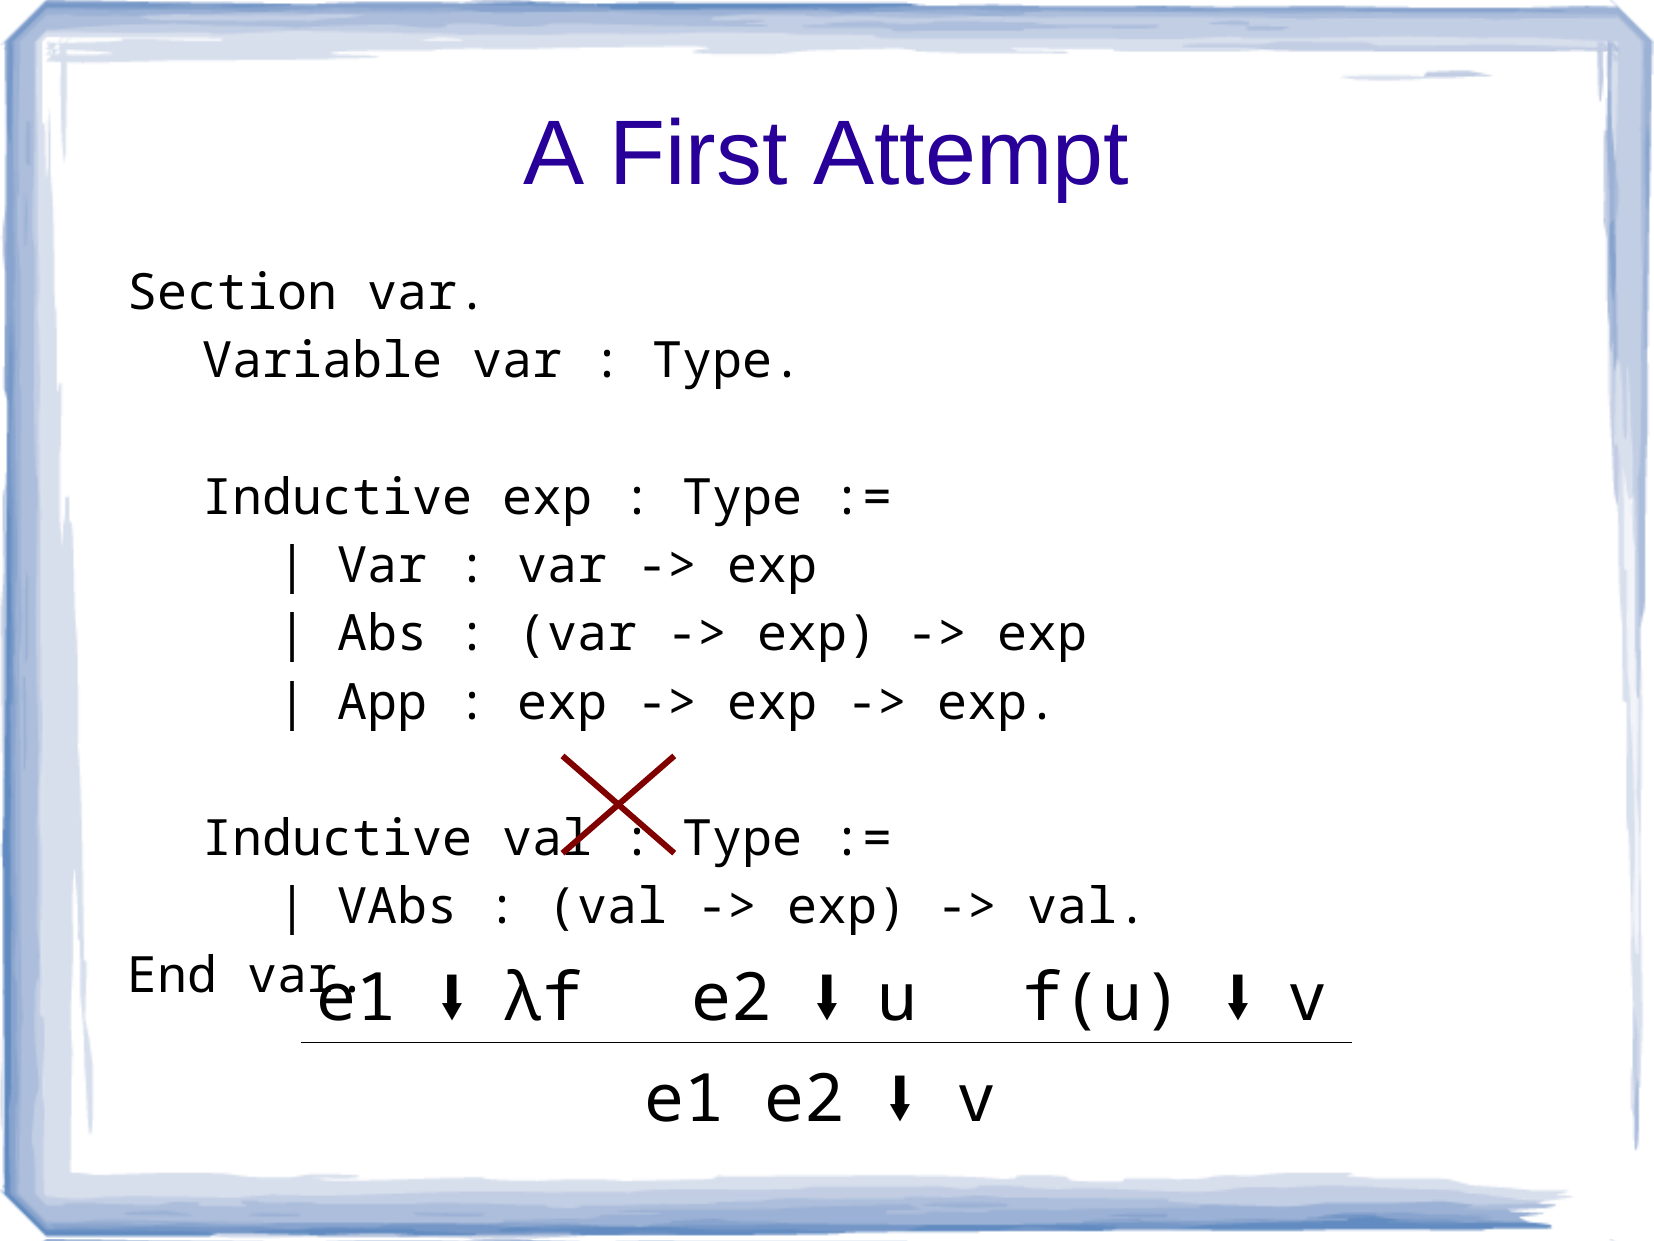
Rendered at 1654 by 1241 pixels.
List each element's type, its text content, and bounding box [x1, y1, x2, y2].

text_box f(u)  v [1007, 941, 1352, 1035]
title A First Attempt [82, 56, 1571, 250]
text_box e1 e2  v [629, 1043, 1025, 1135]
text_box Section var. Variable var : Type. Inductive exp : Type := | Var : var -> exp | Abs : (var -> exp) -> exp | App : exp -> exp -> exp. Inductive val : Type := | VAbs : (val -> exp) -> val. End var. [112, 248, 1576, 902]
picture [0, 0, 1654, 1241]
text_box e2  u [676, 941, 958, 1035]
text_box e1  λf [301, 941, 619, 1035]
